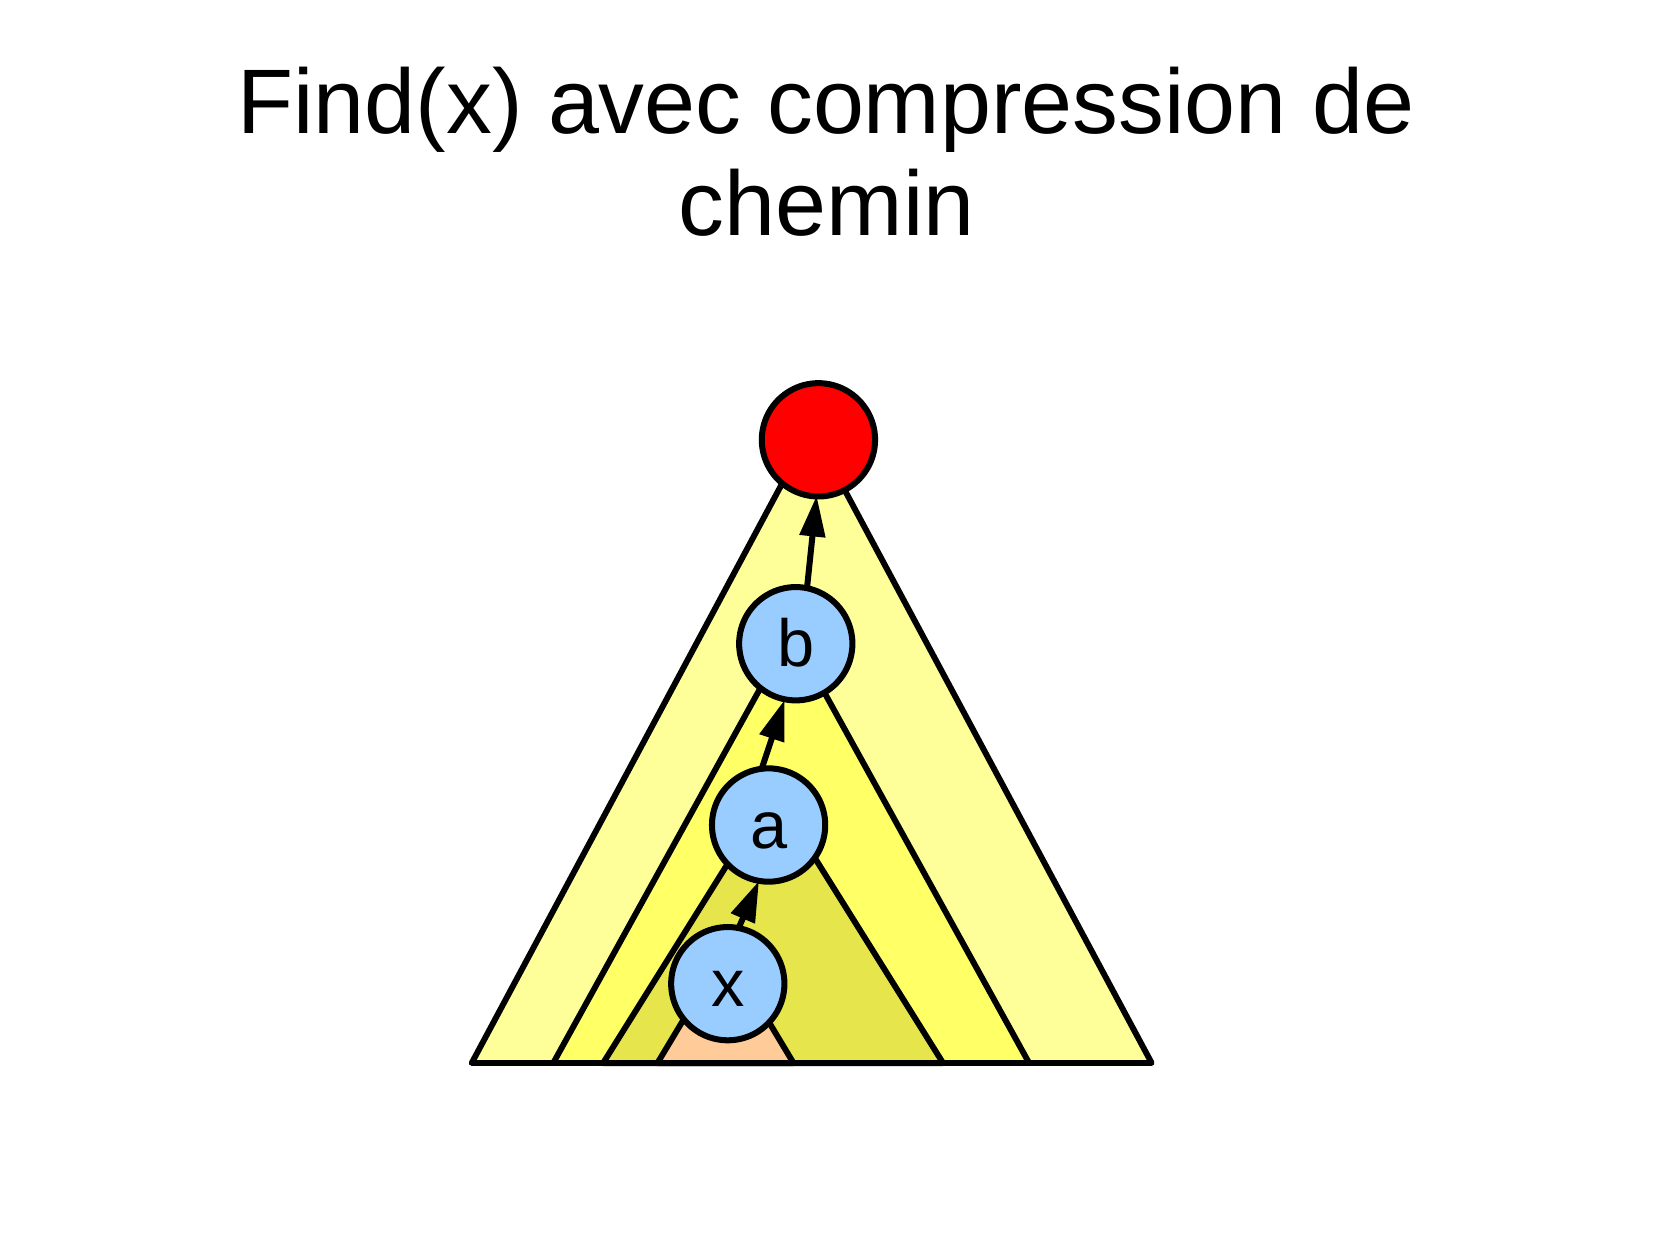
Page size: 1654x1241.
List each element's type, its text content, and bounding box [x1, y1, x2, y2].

text_box b [739, 587, 853, 701]
text_box x [671, 927, 785, 1041]
text_box [471, 383, 1152, 1064]
text_box a [711, 768, 826, 882]
title Find(x) avec compression de chemin [82, 49, 1571, 257]
